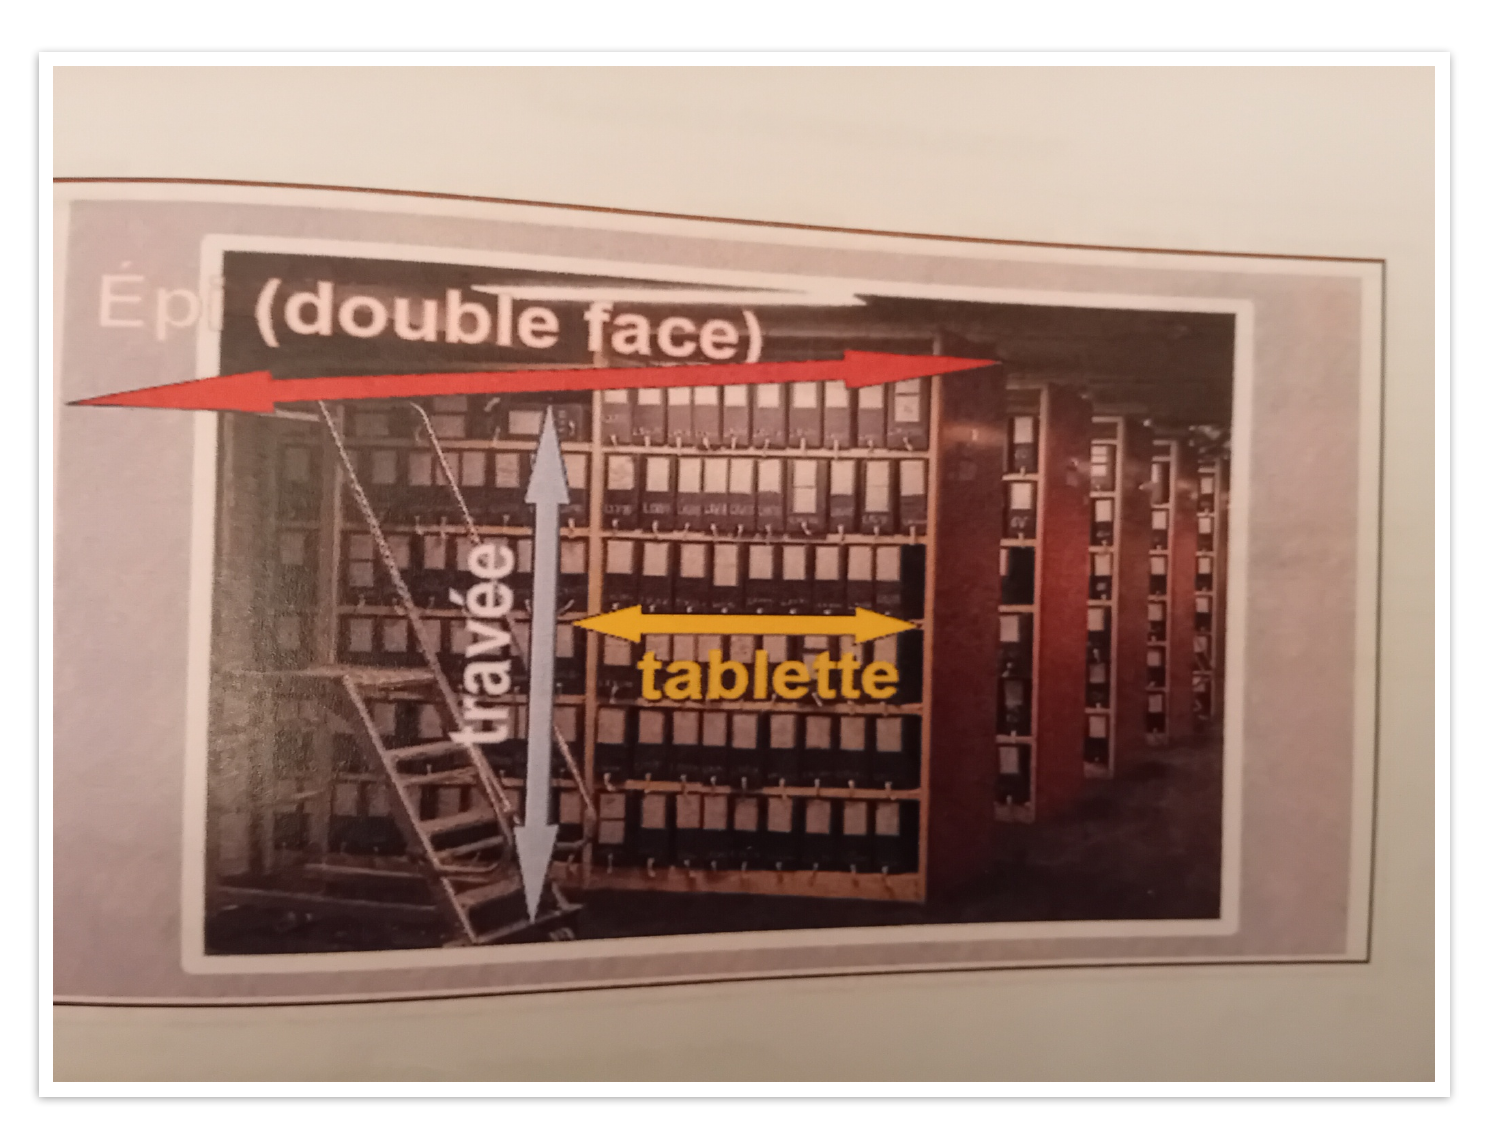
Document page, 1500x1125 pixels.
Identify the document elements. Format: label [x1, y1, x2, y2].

picture [53, 66, 1436, 1083]
